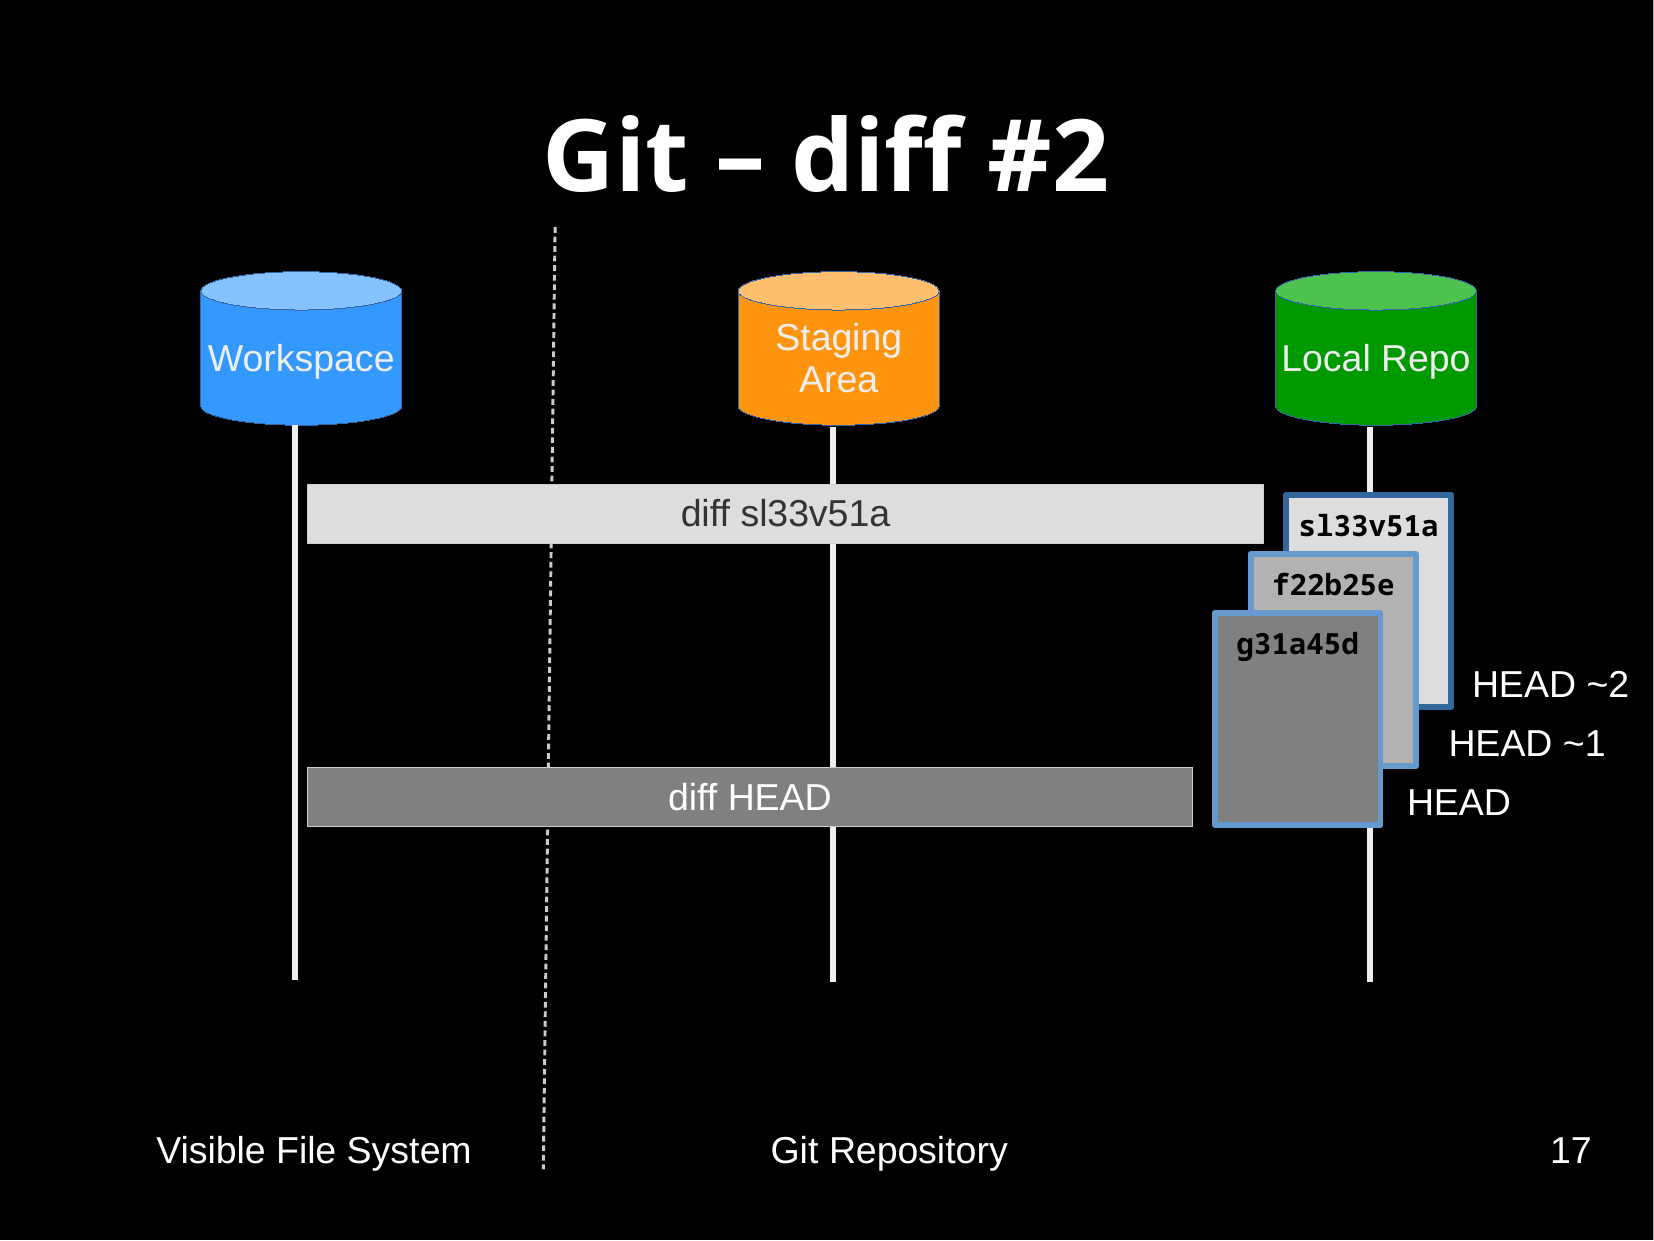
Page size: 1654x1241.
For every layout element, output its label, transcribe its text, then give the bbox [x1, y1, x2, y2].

text_box HEAD ~1 [1433, 715, 1621, 773]
text_box Staging Area [738, 292, 940, 426]
text_box f22b25e [1250, 553, 1416, 767]
text_box diff HEAD [307, 767, 1193, 827]
text_box g31a45d [1215, 612, 1381, 826]
text_box Local Repo [1275, 293, 1477, 426]
text_box Workspace [200, 292, 402, 426]
text_box 17 [1535, 1122, 1607, 1179]
text_box Visible File System [141, 1122, 487, 1179]
text_box diff sl33v51a [307, 484, 1264, 544]
text_box sl33v51a [1285, 494, 1452, 708]
title Git – diff #2 [82, 49, 1571, 257]
text_box HEAD [1392, 774, 1526, 832]
text_box HEAD ~2 [1457, 656, 1645, 714]
text_box Git Repository [755, 1122, 1023, 1179]
